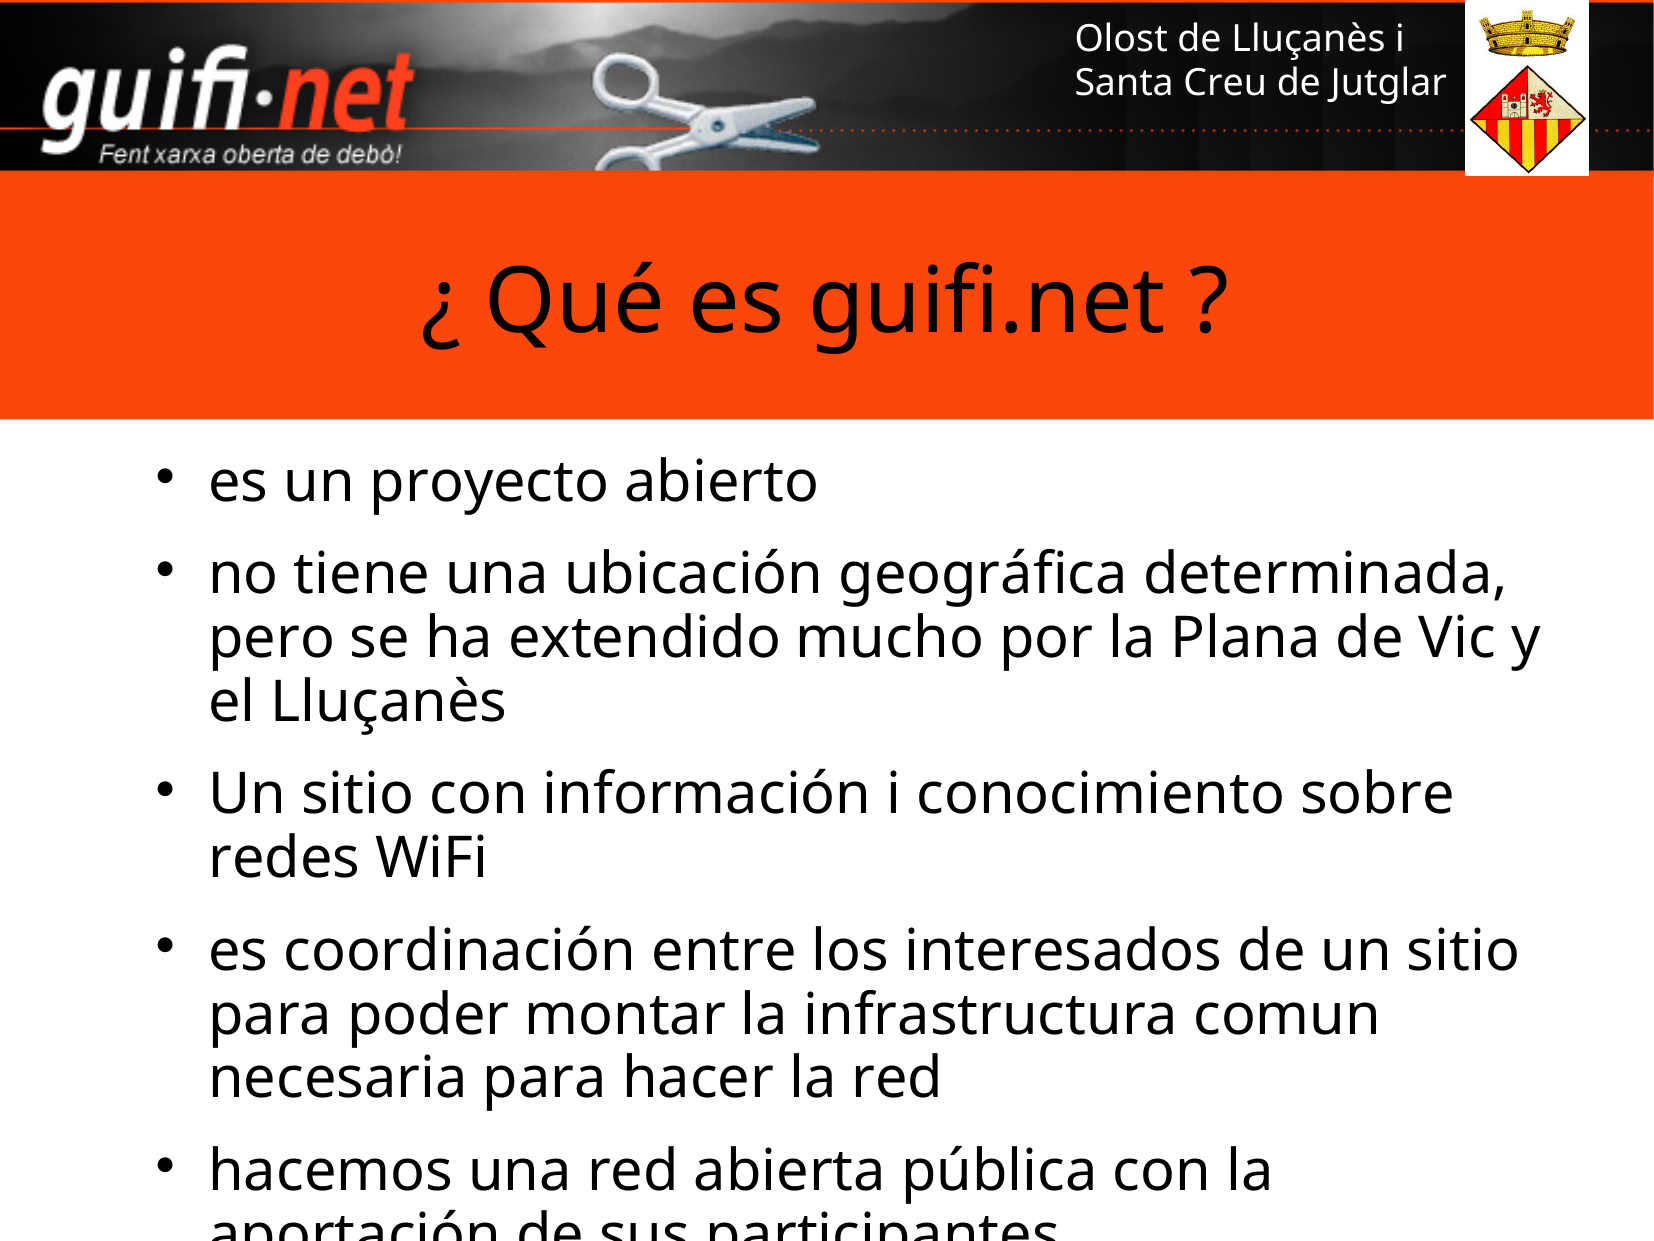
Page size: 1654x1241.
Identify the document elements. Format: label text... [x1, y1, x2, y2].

list es un proyecto abierto no tiene una ubicación geográfica determinada, pero se ha extendido mucho por la Plana de Vic y el Lluçanès Un sitio con información i conocimiento sobre redes WiFi es coordinación entre los interesados de un sitio para poder montar la infrastructura comun necesaria para hacer la red hacemos una red abierta pública con la aportación de sus participantes [138, 445, 1551, 1241]
title ¿ Qué es guifi.net ? [119, 195, 1532, 403]
picture [0, 0, 1654, 176]
